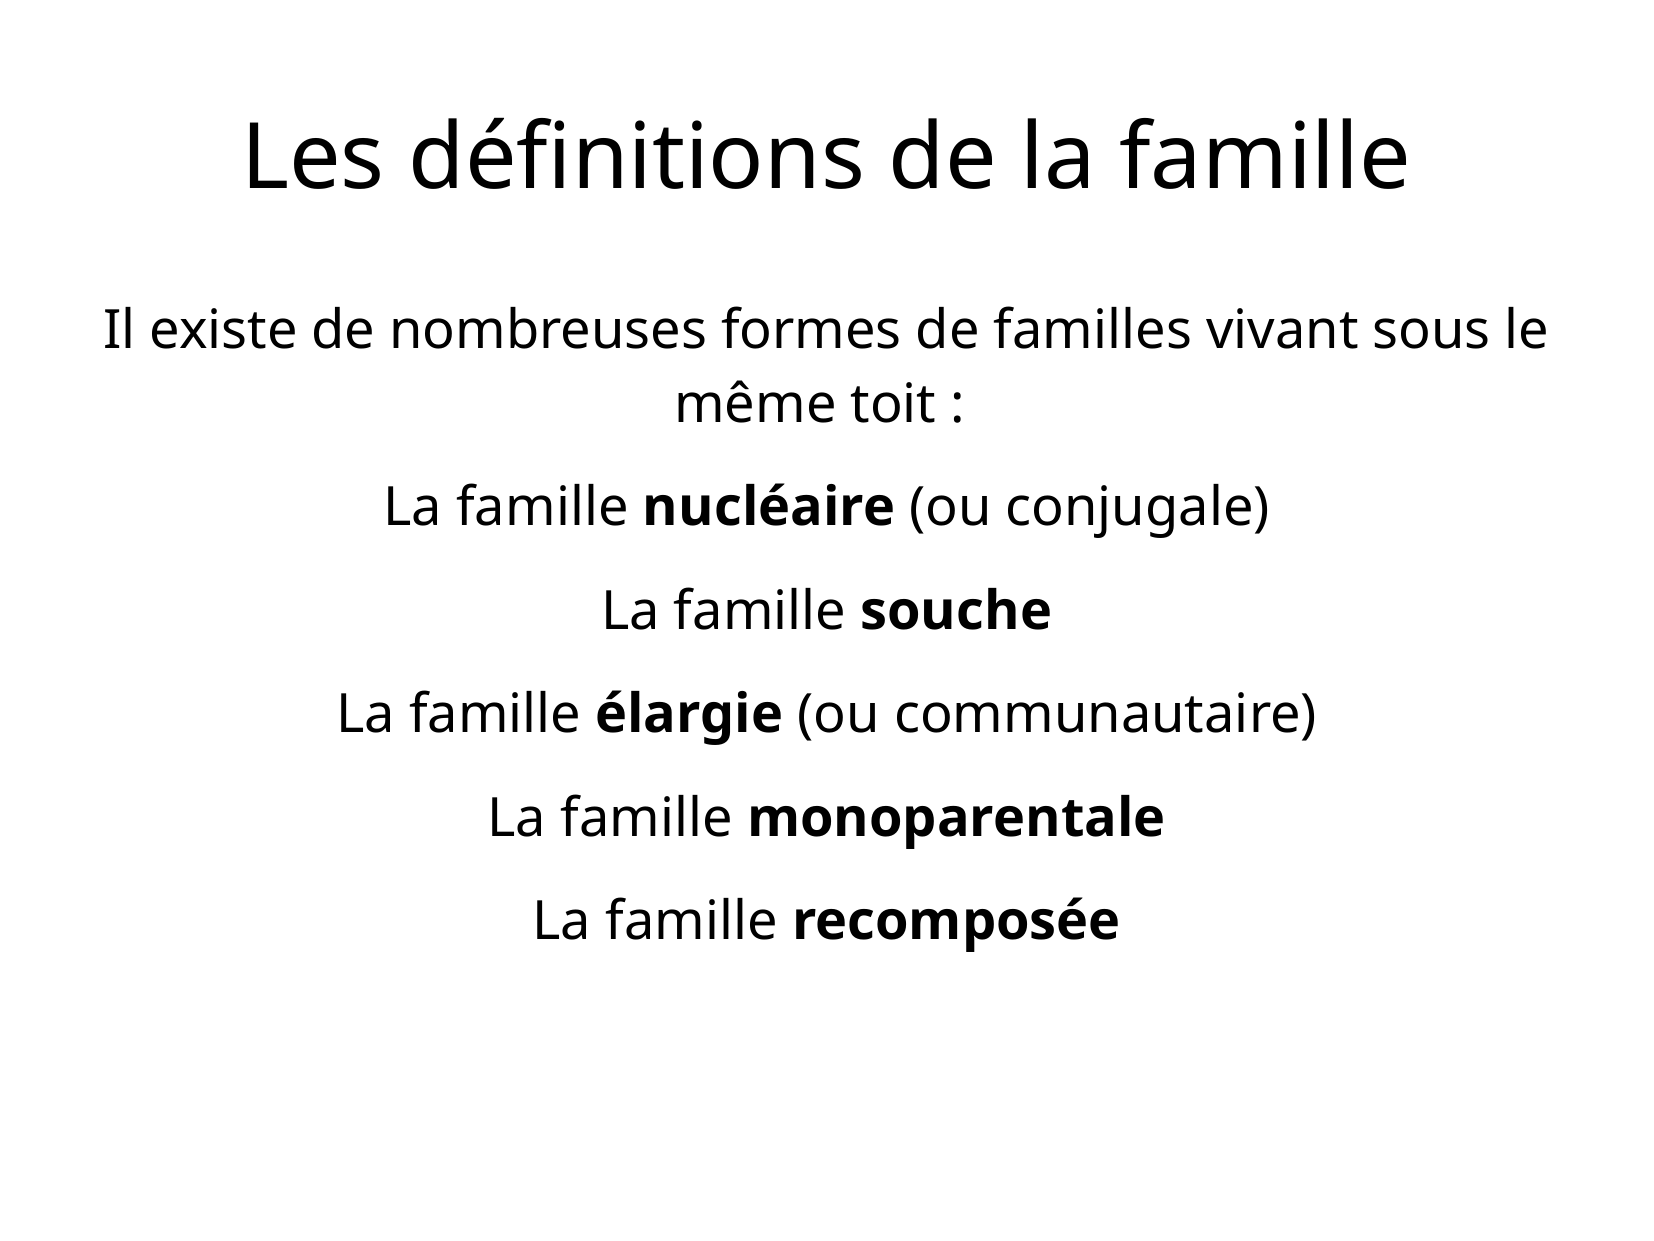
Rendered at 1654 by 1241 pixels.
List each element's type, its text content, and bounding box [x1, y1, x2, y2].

title Les définitions de la famille [82, 49, 1571, 257]
list Il existe de nombreuses formes de familles vivant sous le même toit : La famille nucléaire (ou conjugale) La famille souche La famille élargie (ou communautaire) La famille monoparentale La famille recomposée [70, 290, 1583, 1094]
